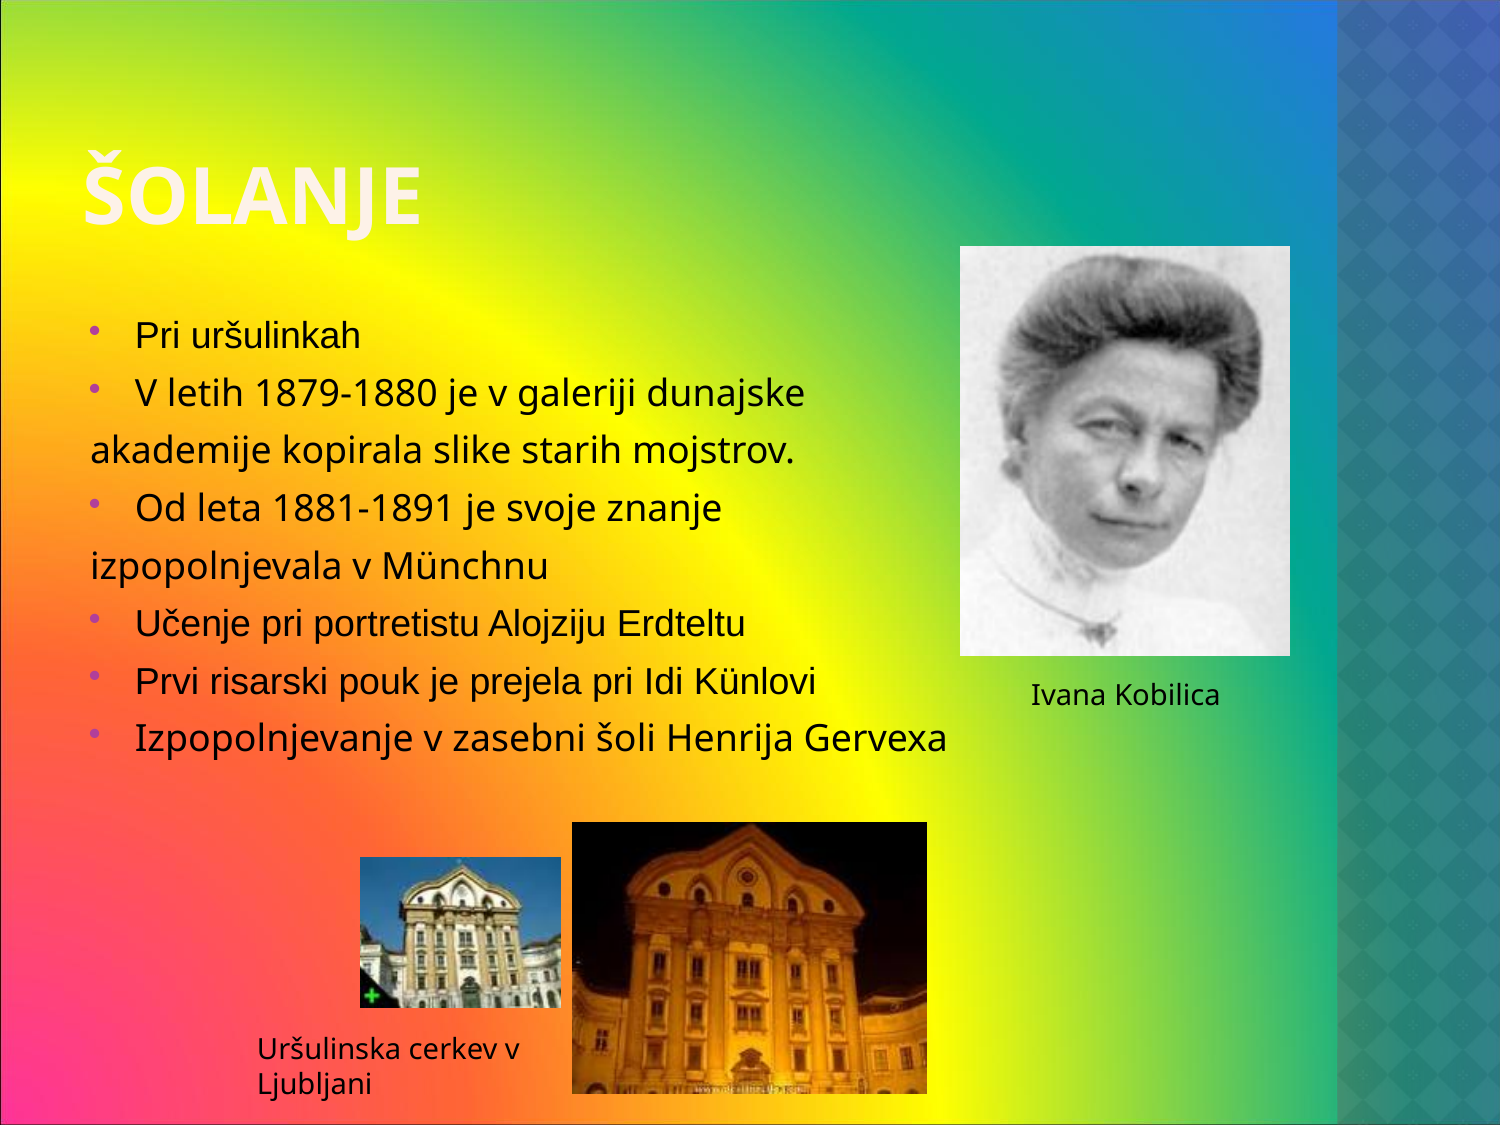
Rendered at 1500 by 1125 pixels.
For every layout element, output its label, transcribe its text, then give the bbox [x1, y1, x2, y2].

text_box Uršulinska cerkev v Ljubljani [242, 1023, 538, 1108]
picture [0, 0, 1500, 1125]
title ŠOLANJE [75, 52, 1263, 240]
text_box Ivana Kobilica [986, 668, 1282, 719]
list Pri uršulinkah V letih 1879-1880 je v galeriji dunajske akademije kopirala slike starih mojstrov. Od leta 1881-1891 je svoje znanje izpopolnjevala v Münchnu Učenje pri portretistu Alojziju Erdteltu Prvi risarski pouk je prejela pri Idi Künlovi Izpopolnjevanje v zasebni šoli Henrija Gervexa [75, 264, 1263, 1060]
